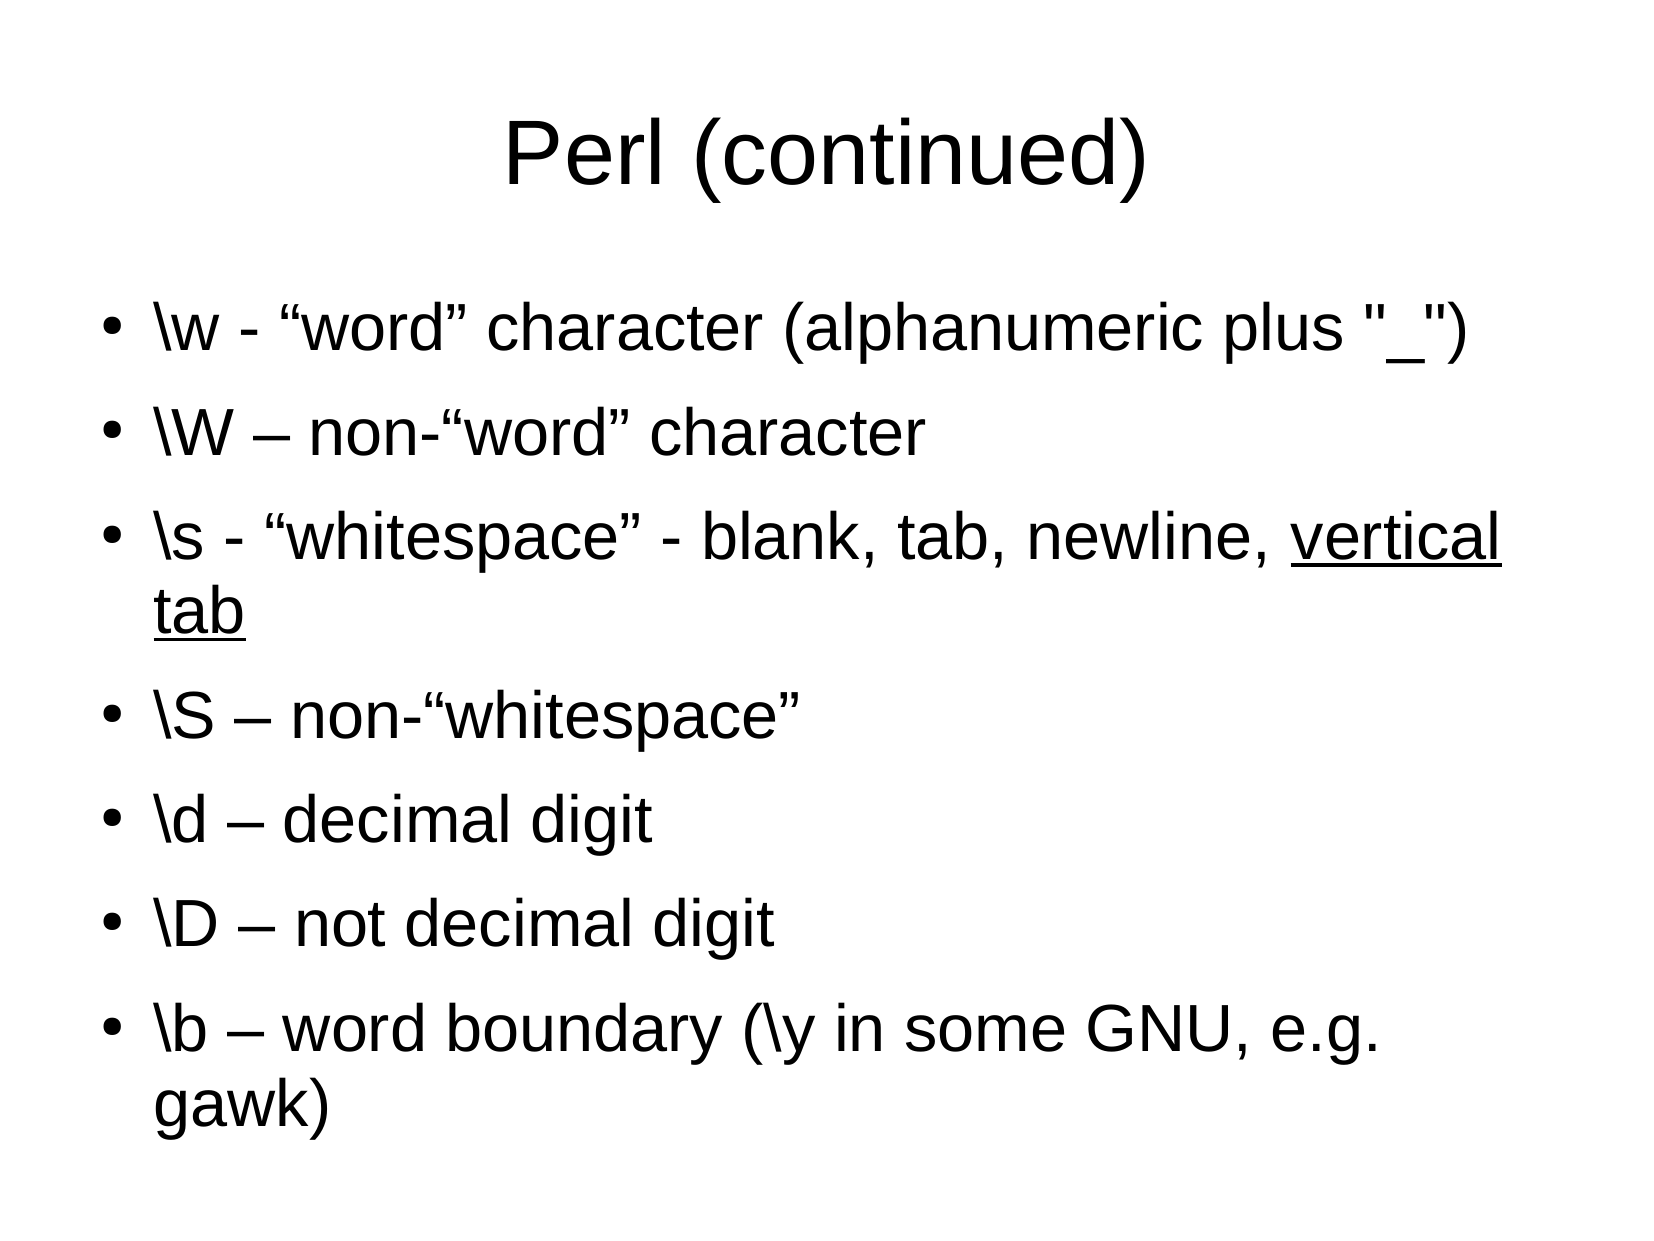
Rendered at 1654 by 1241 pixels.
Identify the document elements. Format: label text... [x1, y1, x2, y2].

title Perl (continued) [82, 56, 1571, 250]
list \w - “word” character (alphanumeric plus "_") \W – non-“word” character \s - “whitespace” - blank, tab, newline, vertical tab \S – non-“whitespace” \d – decimal digit \D – not decimal digit \b – word boundary (\y in some GNU, e.g. gawk) [82, 290, 1571, 1141]
